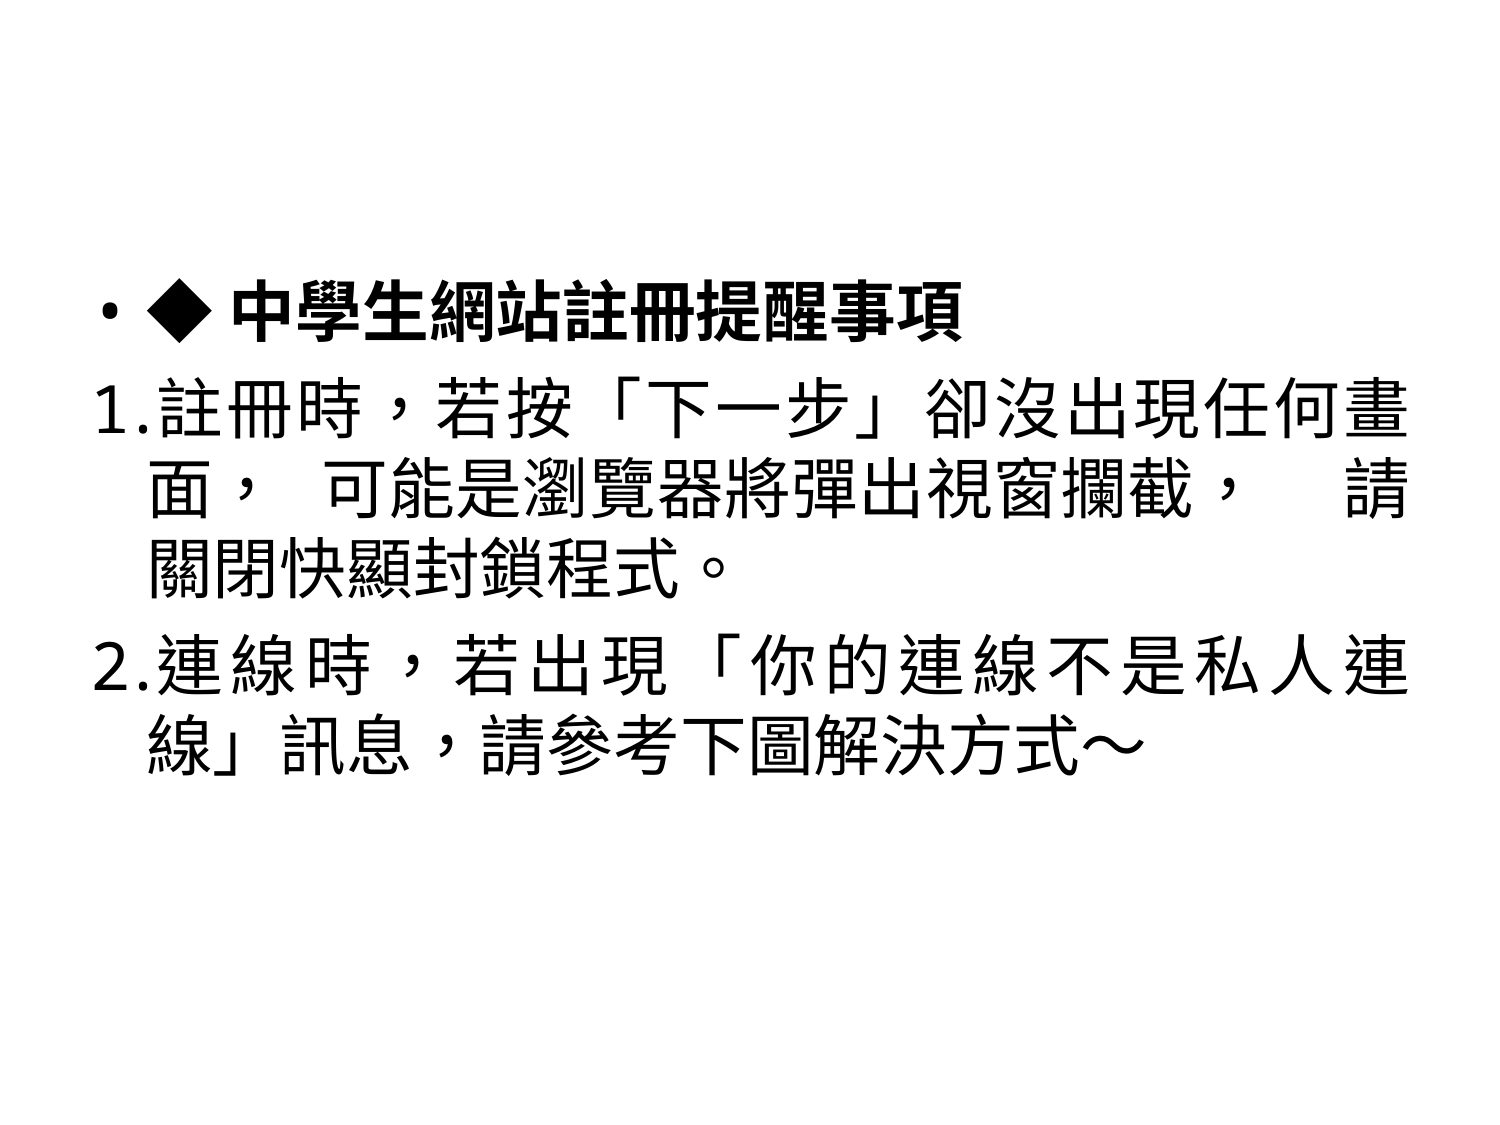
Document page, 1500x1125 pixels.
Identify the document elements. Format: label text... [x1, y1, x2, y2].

list ◆中學生網站註冊提醒事項 註冊時，若按「下一步」卻沒出現任何畫面， 可能是瀏覽器將彈出視窗攔截， 請關閉快顯封鎖程式。 連線時，若出現「你的連線不是私人連線」訊息，請參考下圖解決方式～ [75, 262, 1426, 1005]
